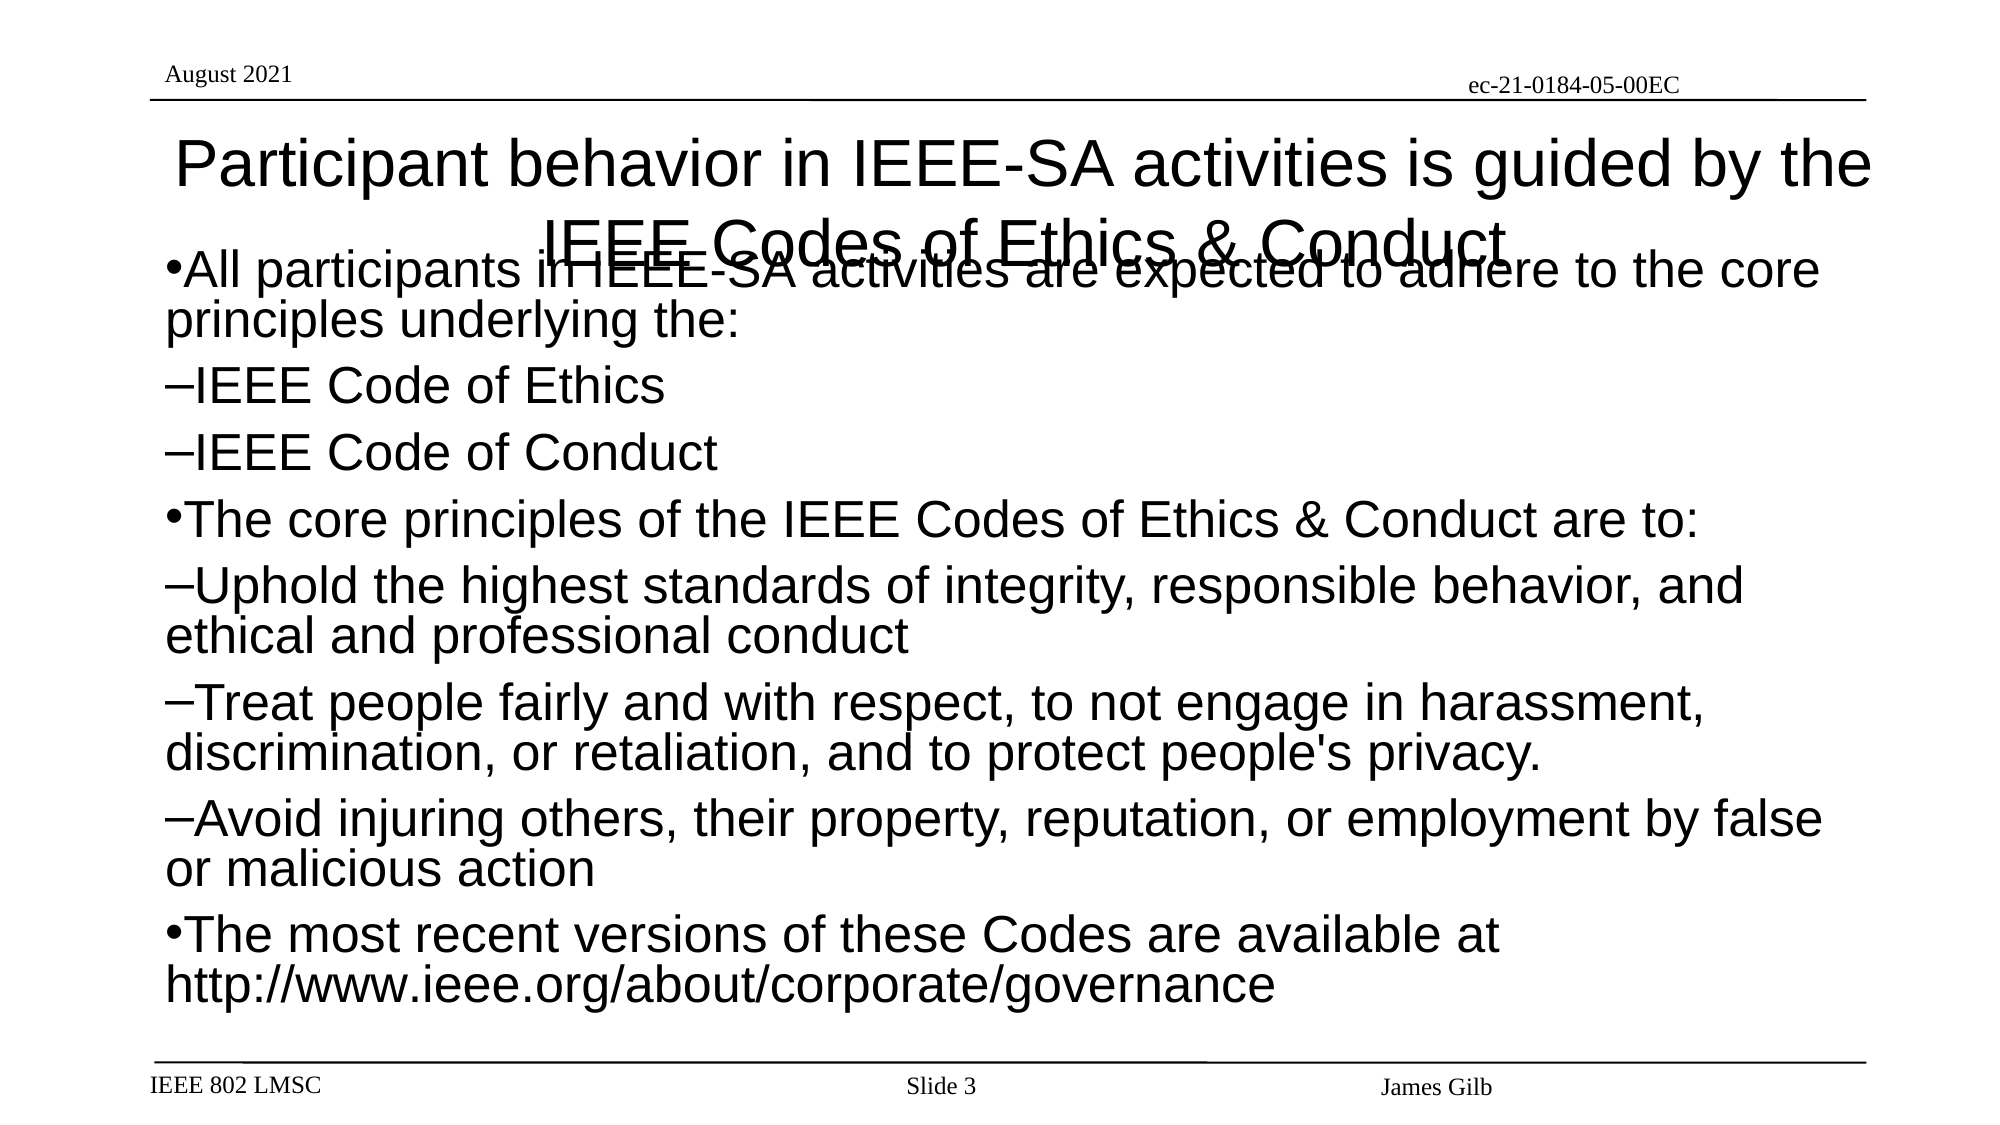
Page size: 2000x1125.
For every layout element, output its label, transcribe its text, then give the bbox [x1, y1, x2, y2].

title Participant behavior in IEEE-SA activities is guided by the IEEE Codes of Ethics & Conduct [149, 112, 1900, 238]
list All participants in IEEE-SA activities are expected to adhere to the core principles underlying the: IEEE Code of Ethics IEEE Code of Conduct The core principles of the IEEE Codes of Ethics & Conduct are to: Uphold the highest standards of integrity, responsible behavior, and ethical and professional conduct Treat people fairly and with respect, to not engage in harassment, discrimination, or retaliation, and to protect people's privacy. Avoid injuring others, their property, reputation, or employment by false or malicious action The most recent versions of these Codes are available at http://www.ieee.org/about/corporate/governance [149, 239, 1900, 1051]
text_box Slide [799, 1069, 1083, 1108]
